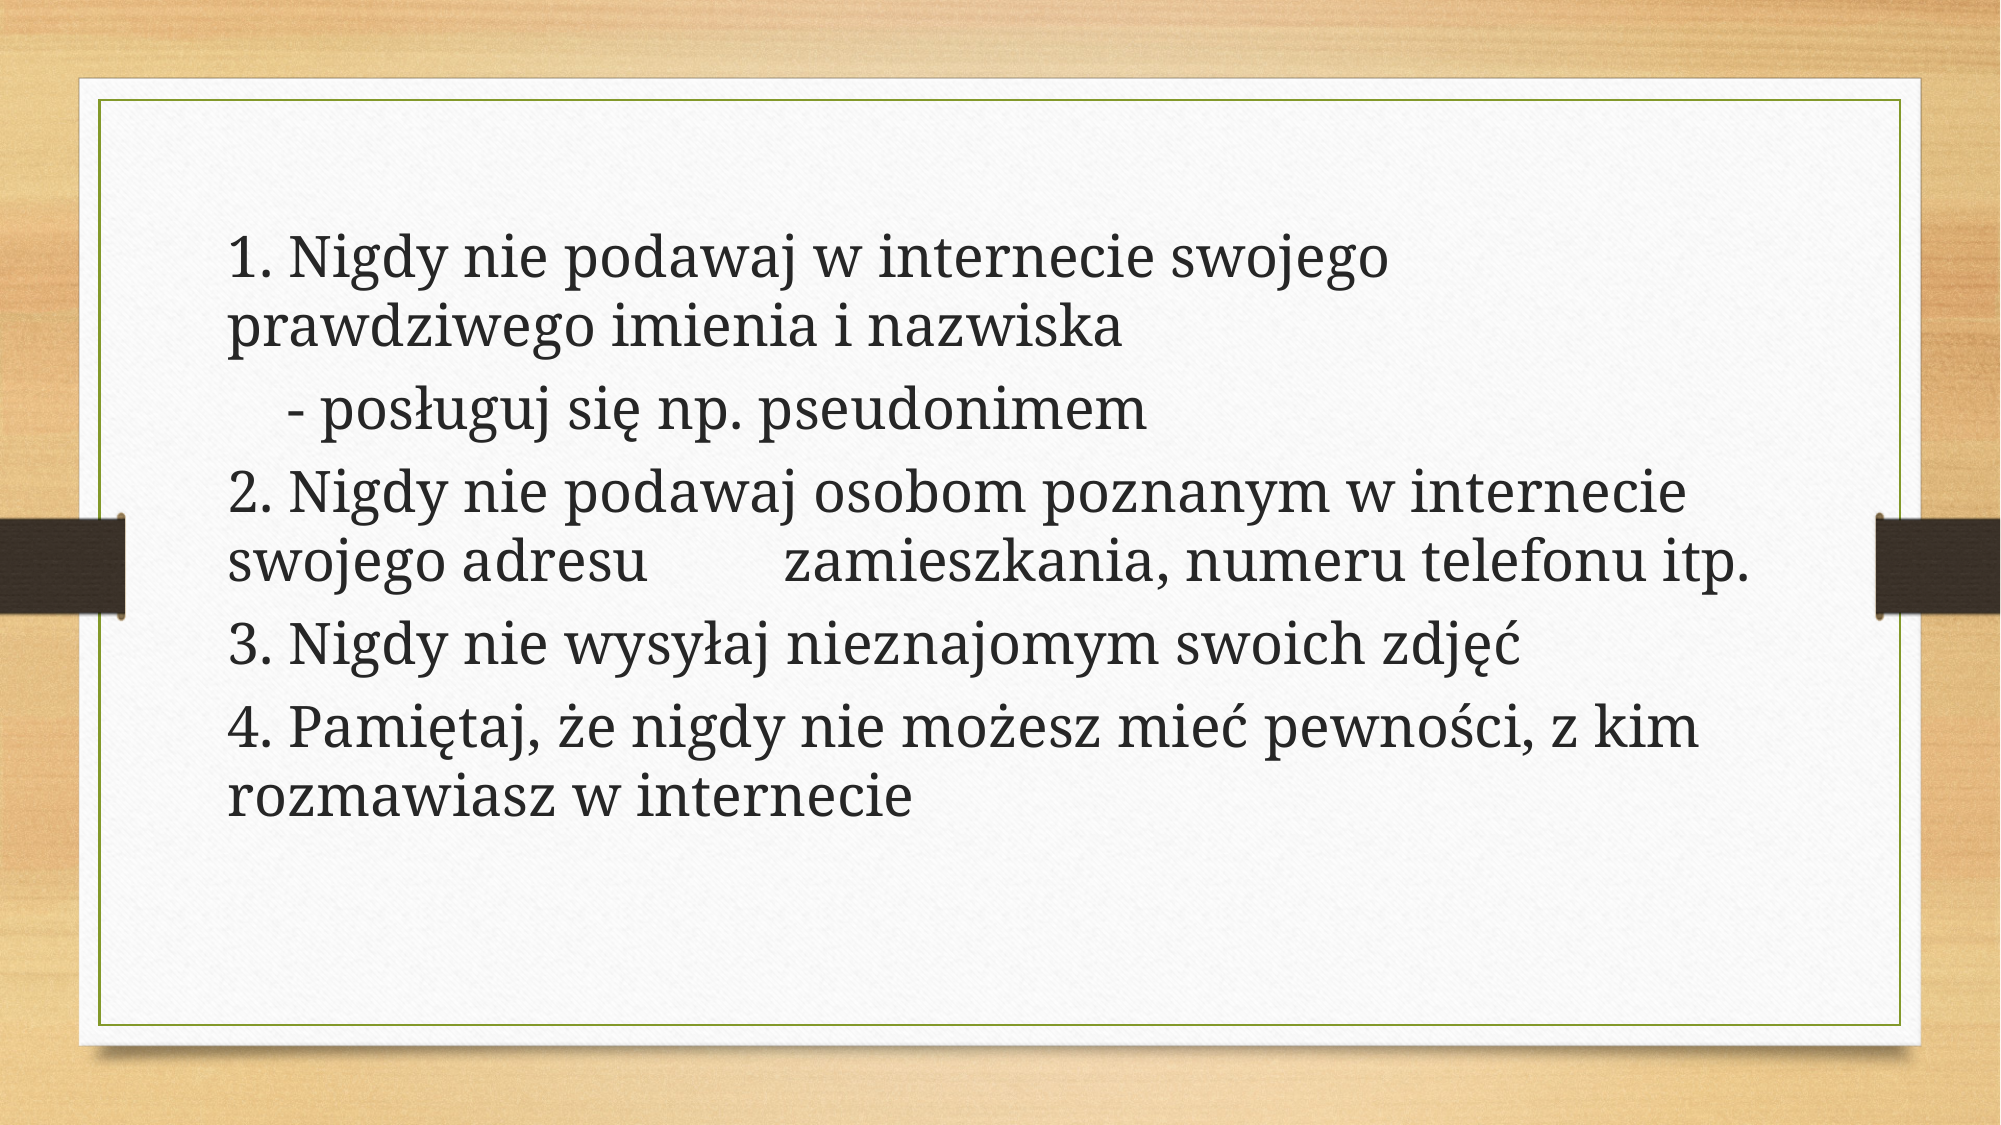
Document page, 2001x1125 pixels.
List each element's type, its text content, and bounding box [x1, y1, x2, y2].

list 1. Nigdy nie podawaj w internecie swojego prawdziwego imienia i nazwiska - posługuj się np. pseudonimem 2. Nigdy nie podawaj osobom poznanym w internecie swojego adresu zamieszkania, numeru telefonu itp. 3. Nigdy nie wysyłaj nieznajomym swoich zdjęć 4. Pamiętaj, że nigdy nie możesz mieć pewności, z kim rozmawiasz w internecie [212, 212, 1788, 877]
